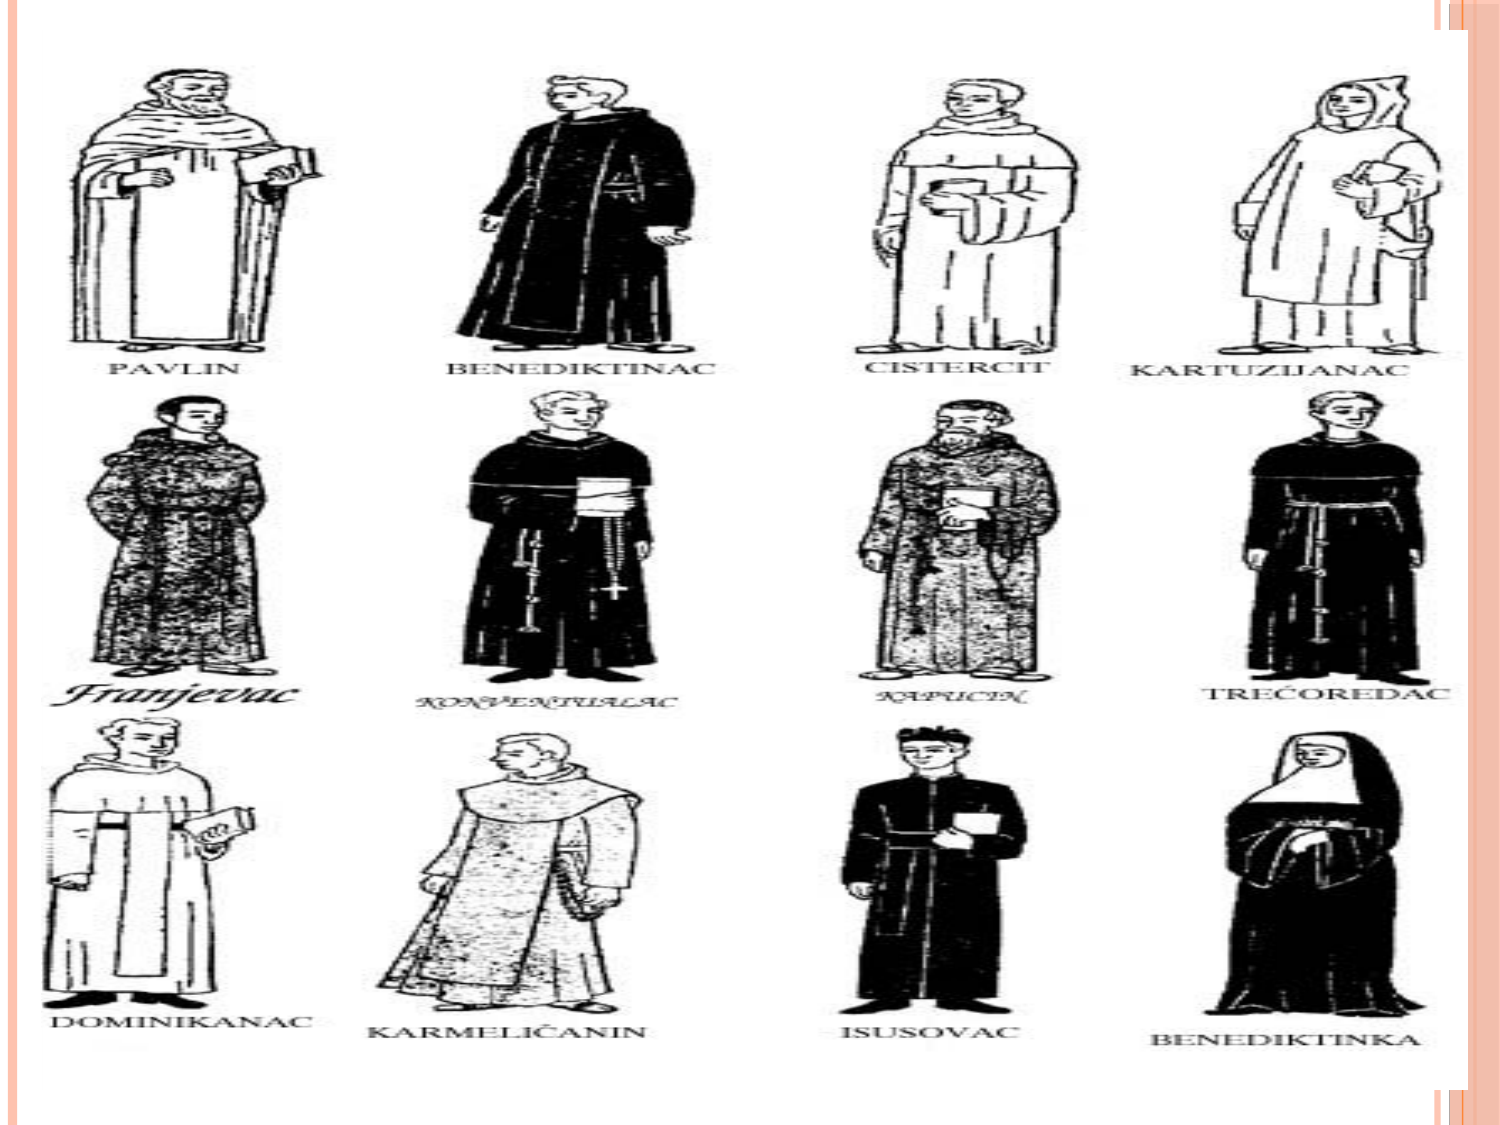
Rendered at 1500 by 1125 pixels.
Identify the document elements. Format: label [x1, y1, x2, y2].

picture [41, 30, 1468, 1090]
